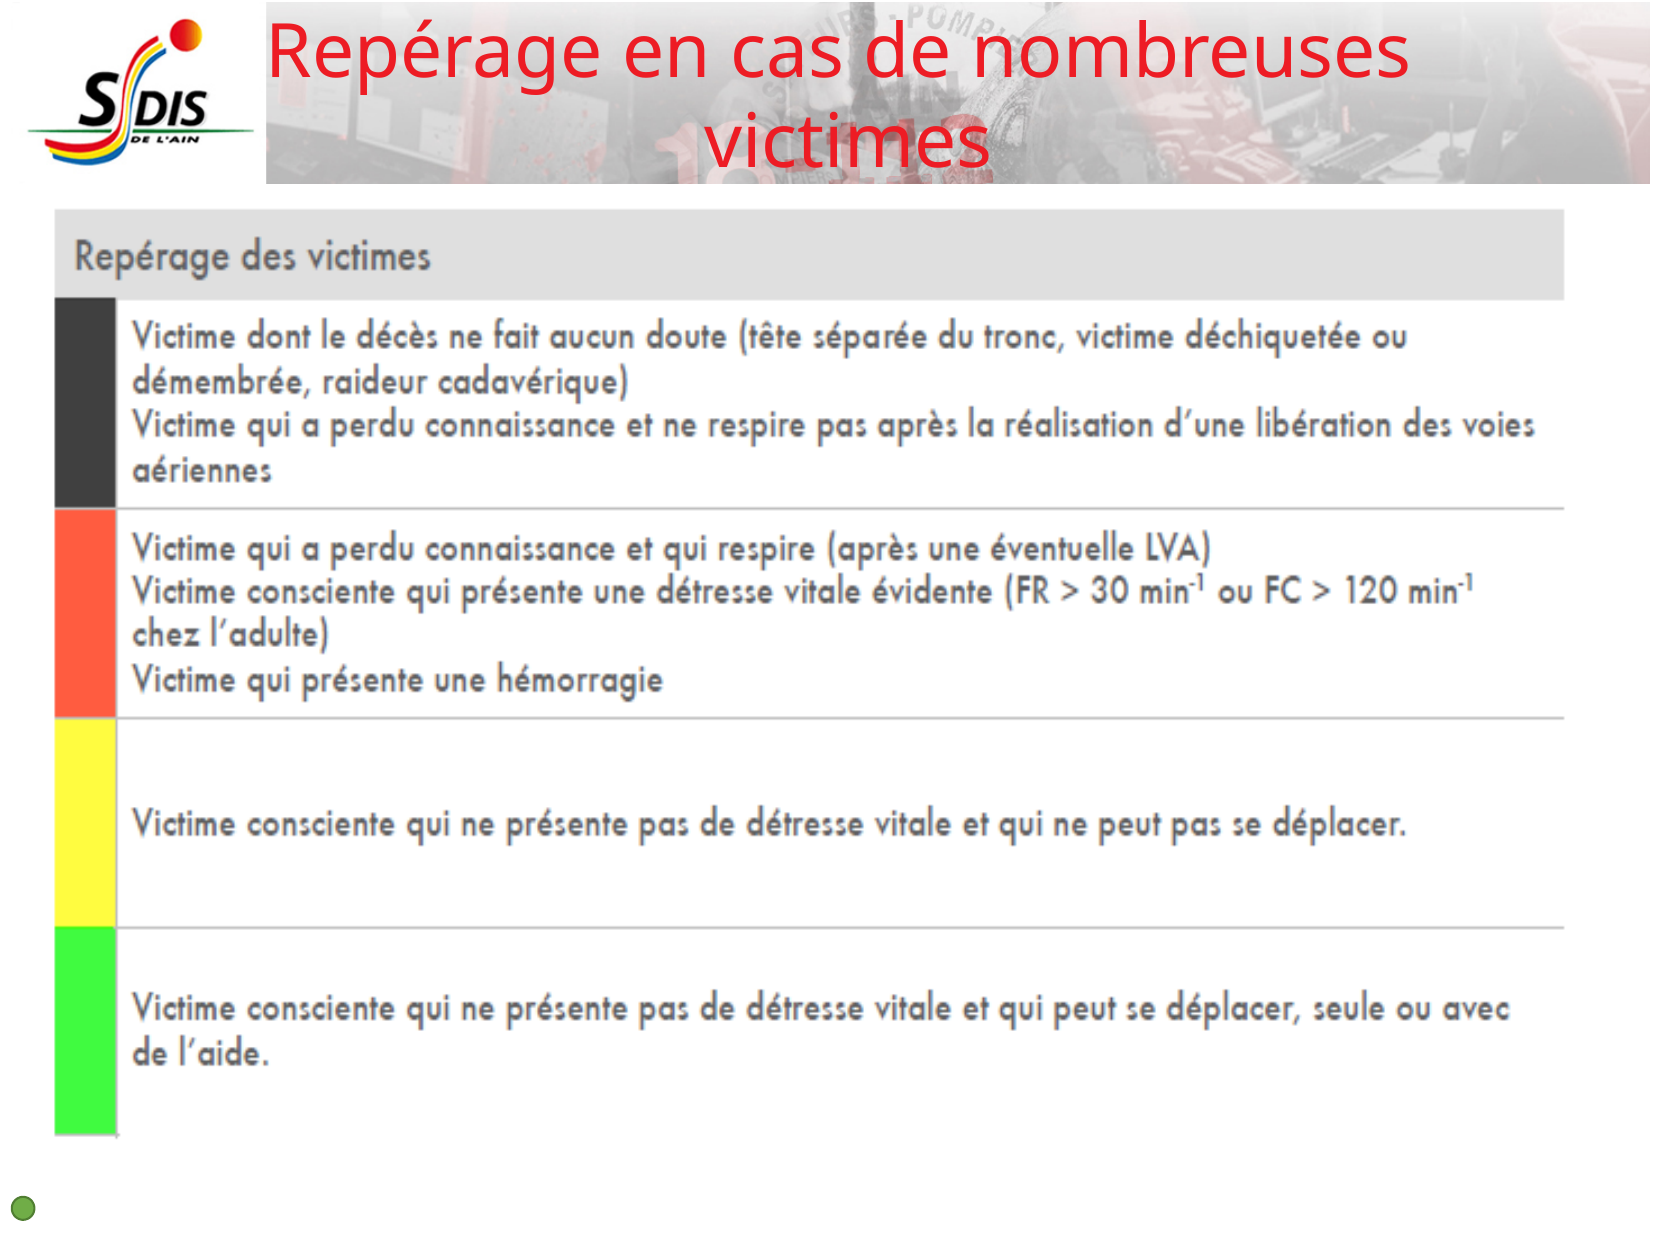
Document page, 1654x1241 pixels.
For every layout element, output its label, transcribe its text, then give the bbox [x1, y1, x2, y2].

text_box [11, 1196, 35, 1220]
picture [11, 2, 1650, 184]
title Repérage en cas de nombreuses victimes [67, 2, 1631, 94]
picture [0, 195, 1642, 1152]
